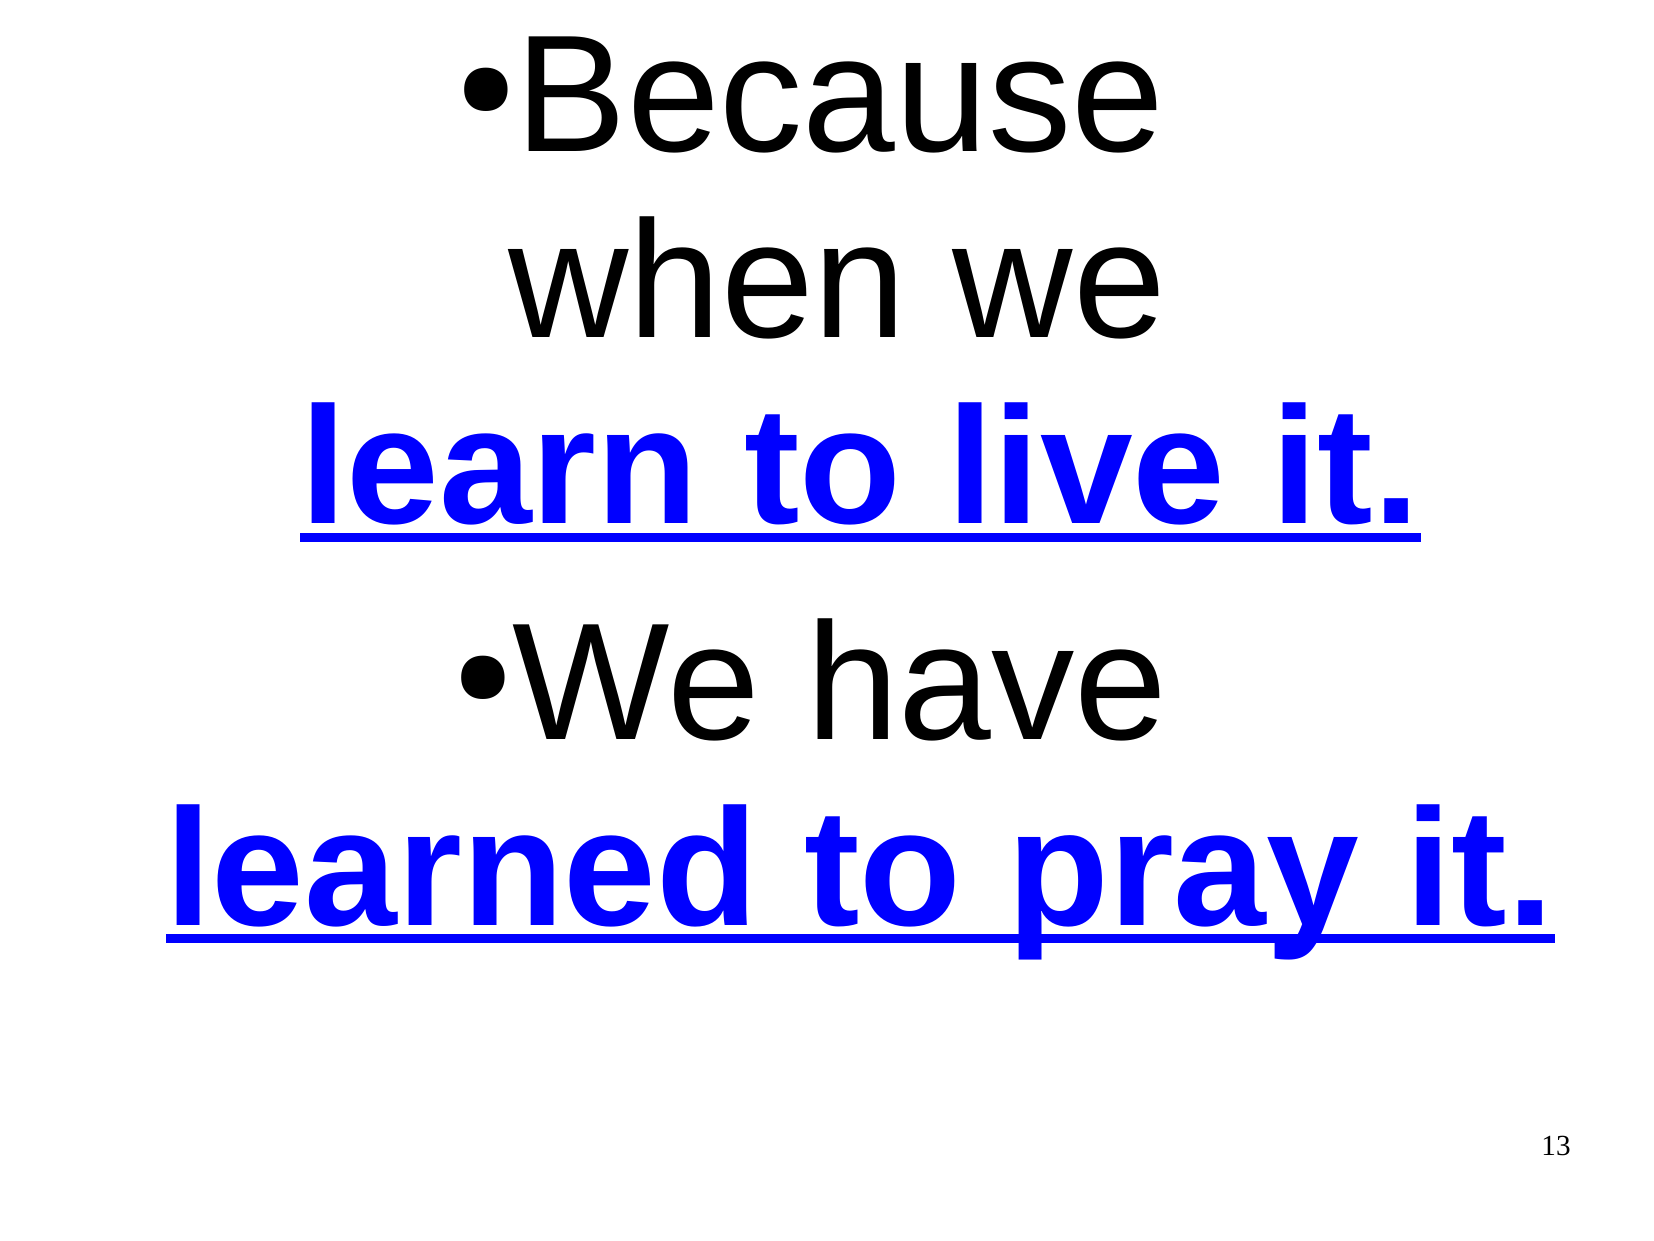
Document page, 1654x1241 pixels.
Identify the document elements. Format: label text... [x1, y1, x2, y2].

list Because when we learn to live it. We have learned to pray it. [0, 0, 1651, 1238]
